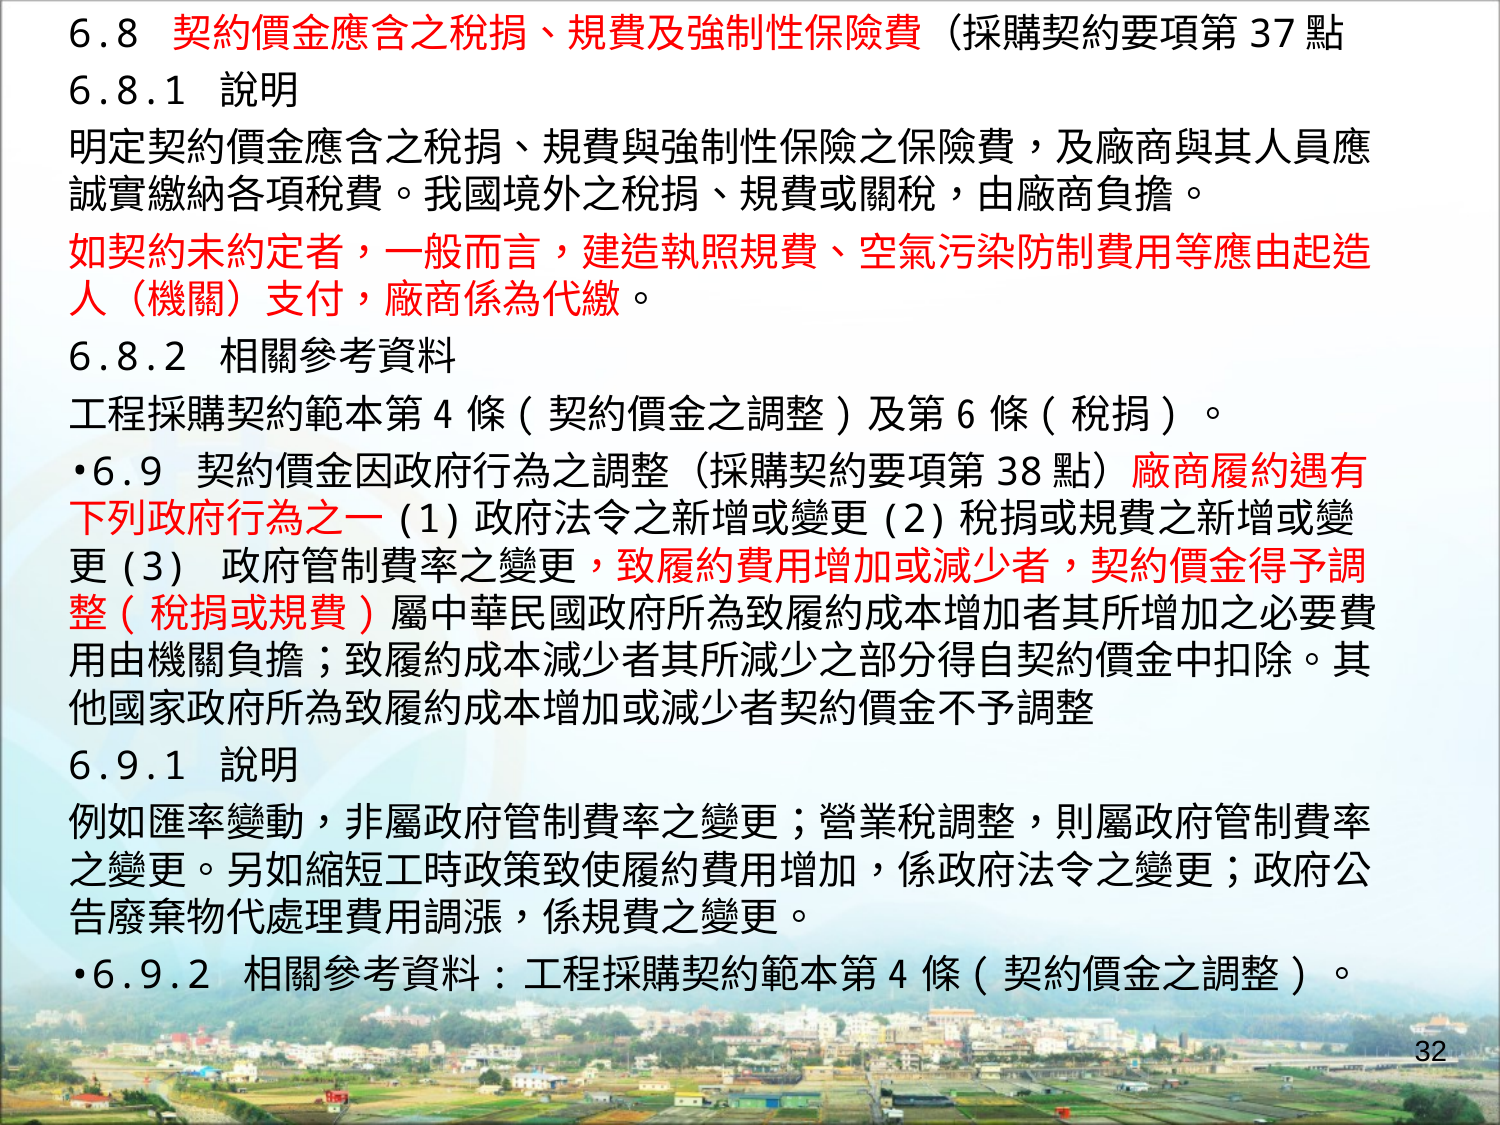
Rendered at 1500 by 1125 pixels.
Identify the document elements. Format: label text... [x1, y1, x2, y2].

text_box <編號> [1111, 1024, 1462, 1103]
picture [0, 0, 1500, 1125]
list 6.8 契約價金應含之稅捐、規費及強制性保險費（採購契約要項第37點 6.8.1 說明 明定契約價金應含之稅捐、規費與強制性保險之保險費，及廠商與其人員應誠實繳納各項稅費。我國境外之稅捐、規費或關稅，由廠商負擔。 如契約未約定者，一般而言，建造執照規費、空氣污染防制費用等應由起造人（機關）支付，廠商係為代繳。 6.8.2 相關參考資料 工程採購契約範本第4條(契約價金之調整)及第6條(稅捐)。 6.9 契約價金因政府行為之調整（採購契約要項第38點）廠商履約遇有下列政府行為之一(1)政府法令之新增或變更(2)稅捐或規費之新增或變更(3) 政府管制費率之變更，致履約費用增加或減少者，契約價金得予調整(稅捐或規費)屬中華民國政府所為致履約成本增加者其所增加之必要費用由機關負擔；致履約成本減少者其所減少之部分得自契約價金中扣除。其他國家政府所為致履約成本增加或減少者契約價金不予調整 6.9.1 說明 例如匯率變動，非屬政府管制費率之變更；營業稅調整，則屬政府管制費率之變更。另如縮短工時政策致使履約費用增加，係政府法令之變更；政府公告廢棄物代處理費用調漲，係規費之變更。 6.9.2 相關參考資料:工程採購契約範本第4條(契約價金之調整)。 [53, 0, 1404, 1059]
